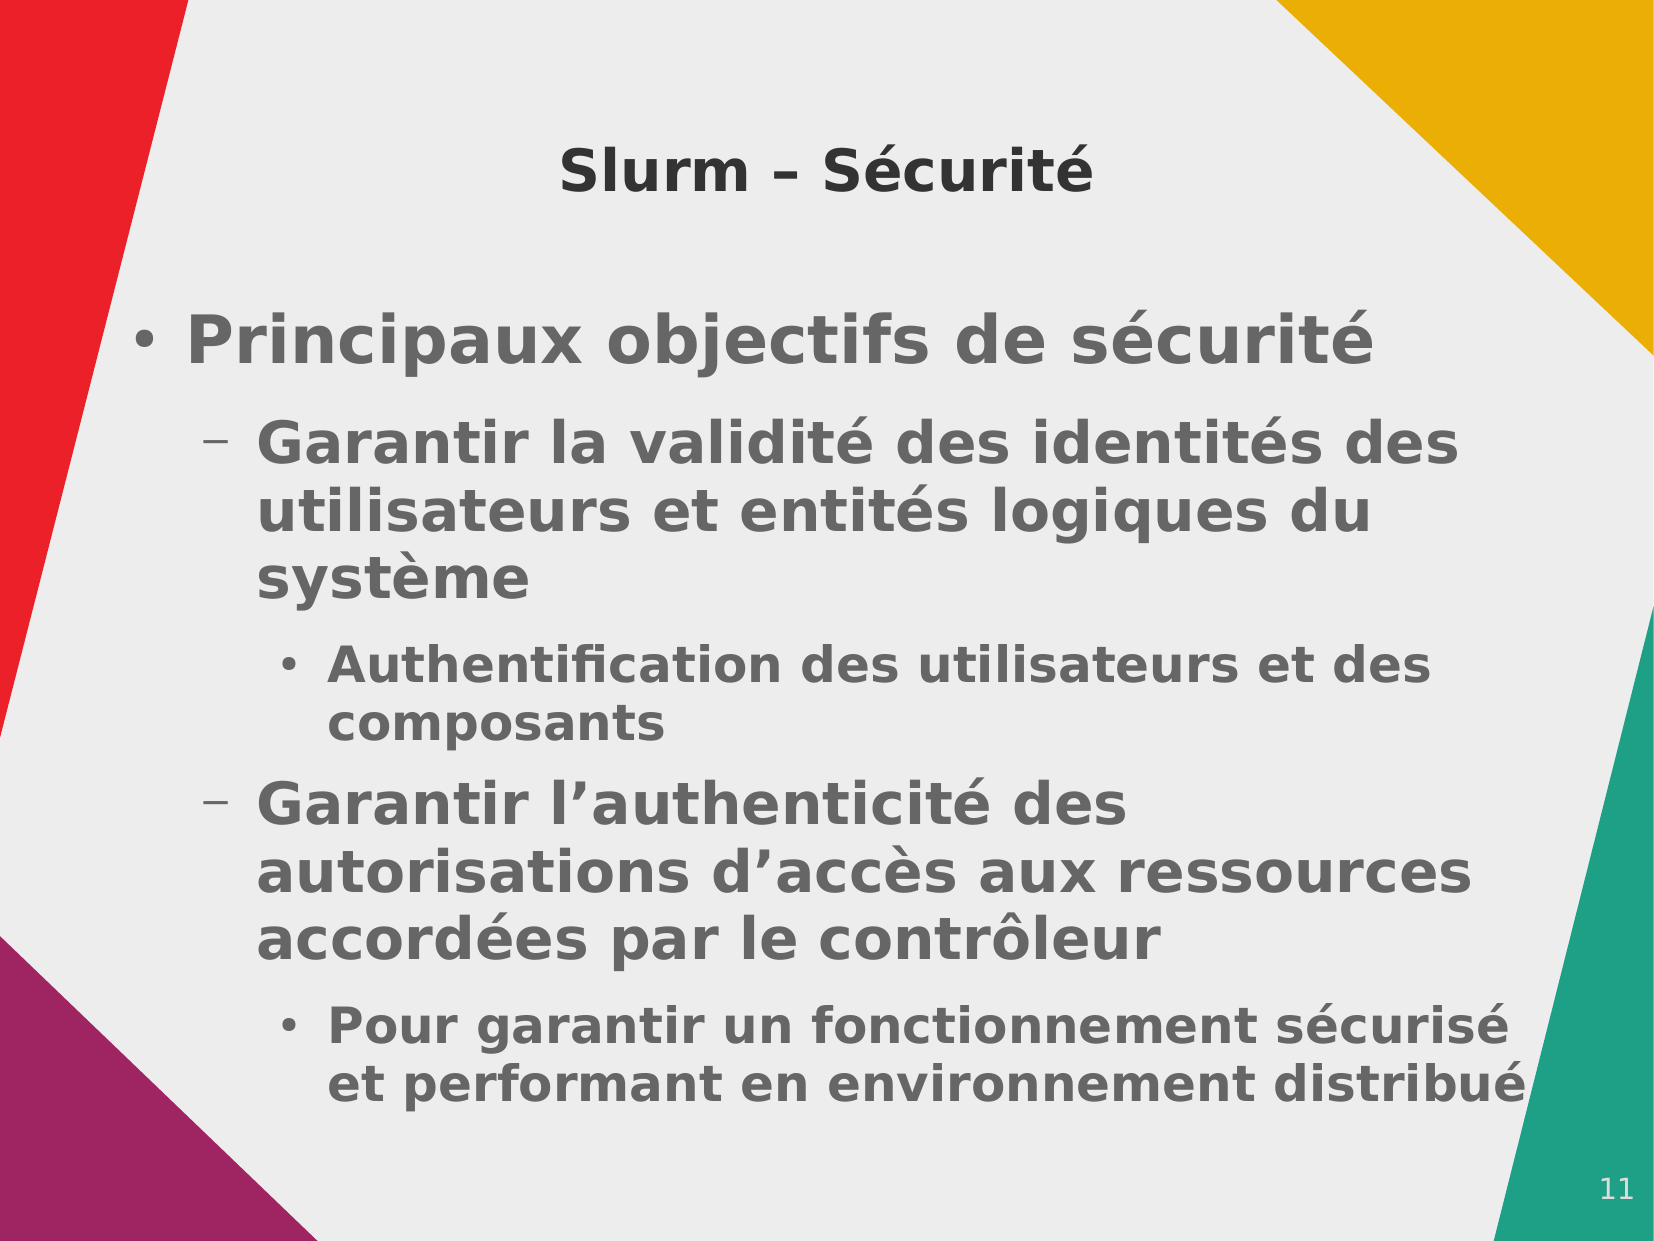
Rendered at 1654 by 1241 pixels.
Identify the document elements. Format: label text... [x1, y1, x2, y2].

list Principaux objectifs de sécurité Garantir la validité des identités des utilisateurs et entités logiques du système Authentification des utilisateurs et des composants Garantir l’authenticité des autorisations d’accès aux ressources accordées par le contrôleur Pour garantir un fonctionnement sécurisé et performant en environnement distribué [114, 302, 1539, 1217]
title Slurm – Sécurité [114, 73, 1539, 271]
